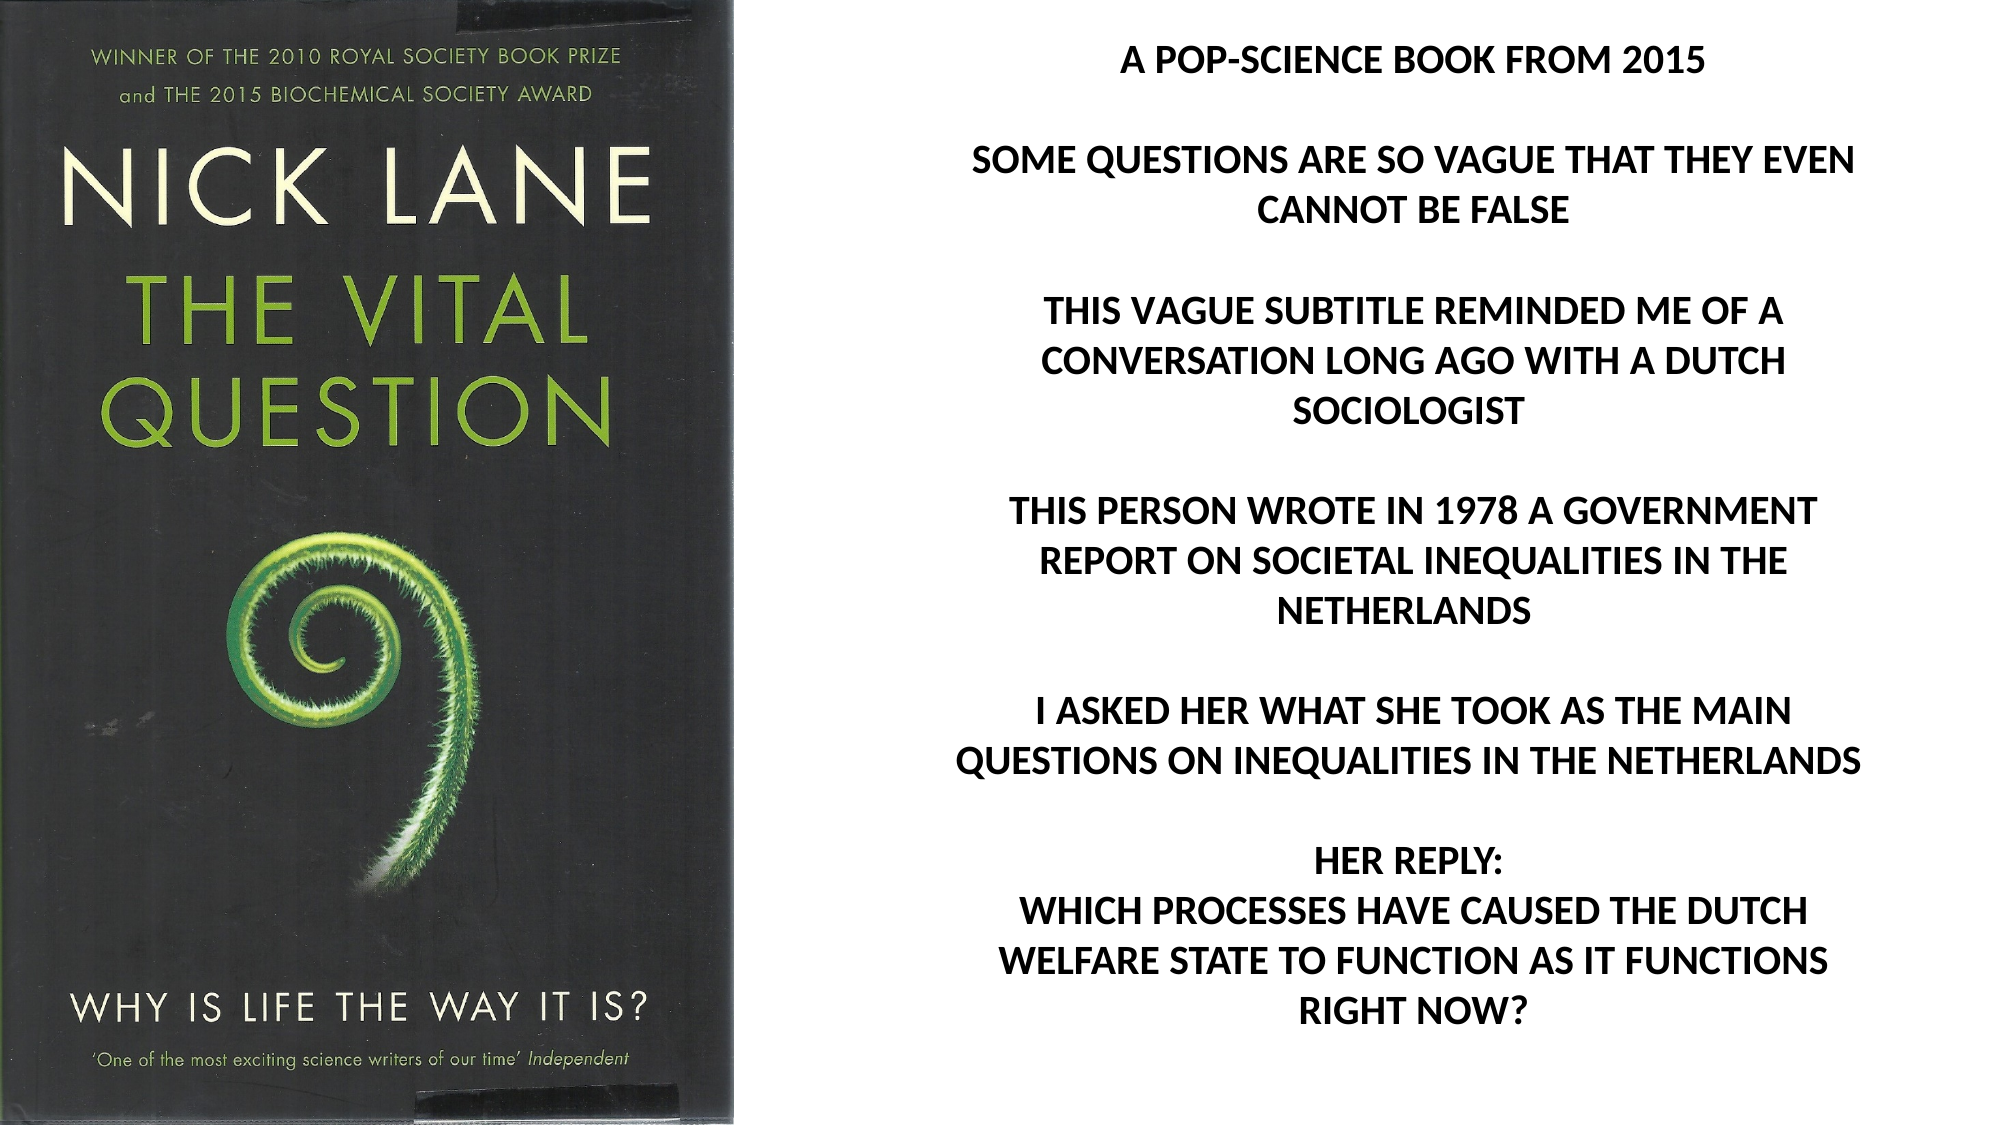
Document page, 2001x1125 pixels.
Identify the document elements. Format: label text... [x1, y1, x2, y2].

picture [0, 0, 734, 1125]
text_box A POP-SCIENCE BOOK FROM 2015 SOME QUESTIONS ARE SO VAGUE THAT THEY EVEN CANNOT BE FALSE THIS VAGUE SUBTITLE REMINDED ME OF A CONVERSATION LONG AGO WITH A DUTCH SOCIOLOGIST THIS PERSON WROTE IN 1978 A GOVERNMENT REPORT ON SOCIETAL INEQUALITIES IN THE NETHERLANDS I ASKED HER WHAT SHE TOOK AS THE MAIN QUESTIONS ON INEQUALITIES IN THE NETHERLANDS HER REPLY: WHICH PROCESSES HAVE CAUSED THE DUTCH WELFARE STATE TO FUNCTION AS IT FUNCTIONS RIGHT NOW? [931, 24, 1896, 1050]
